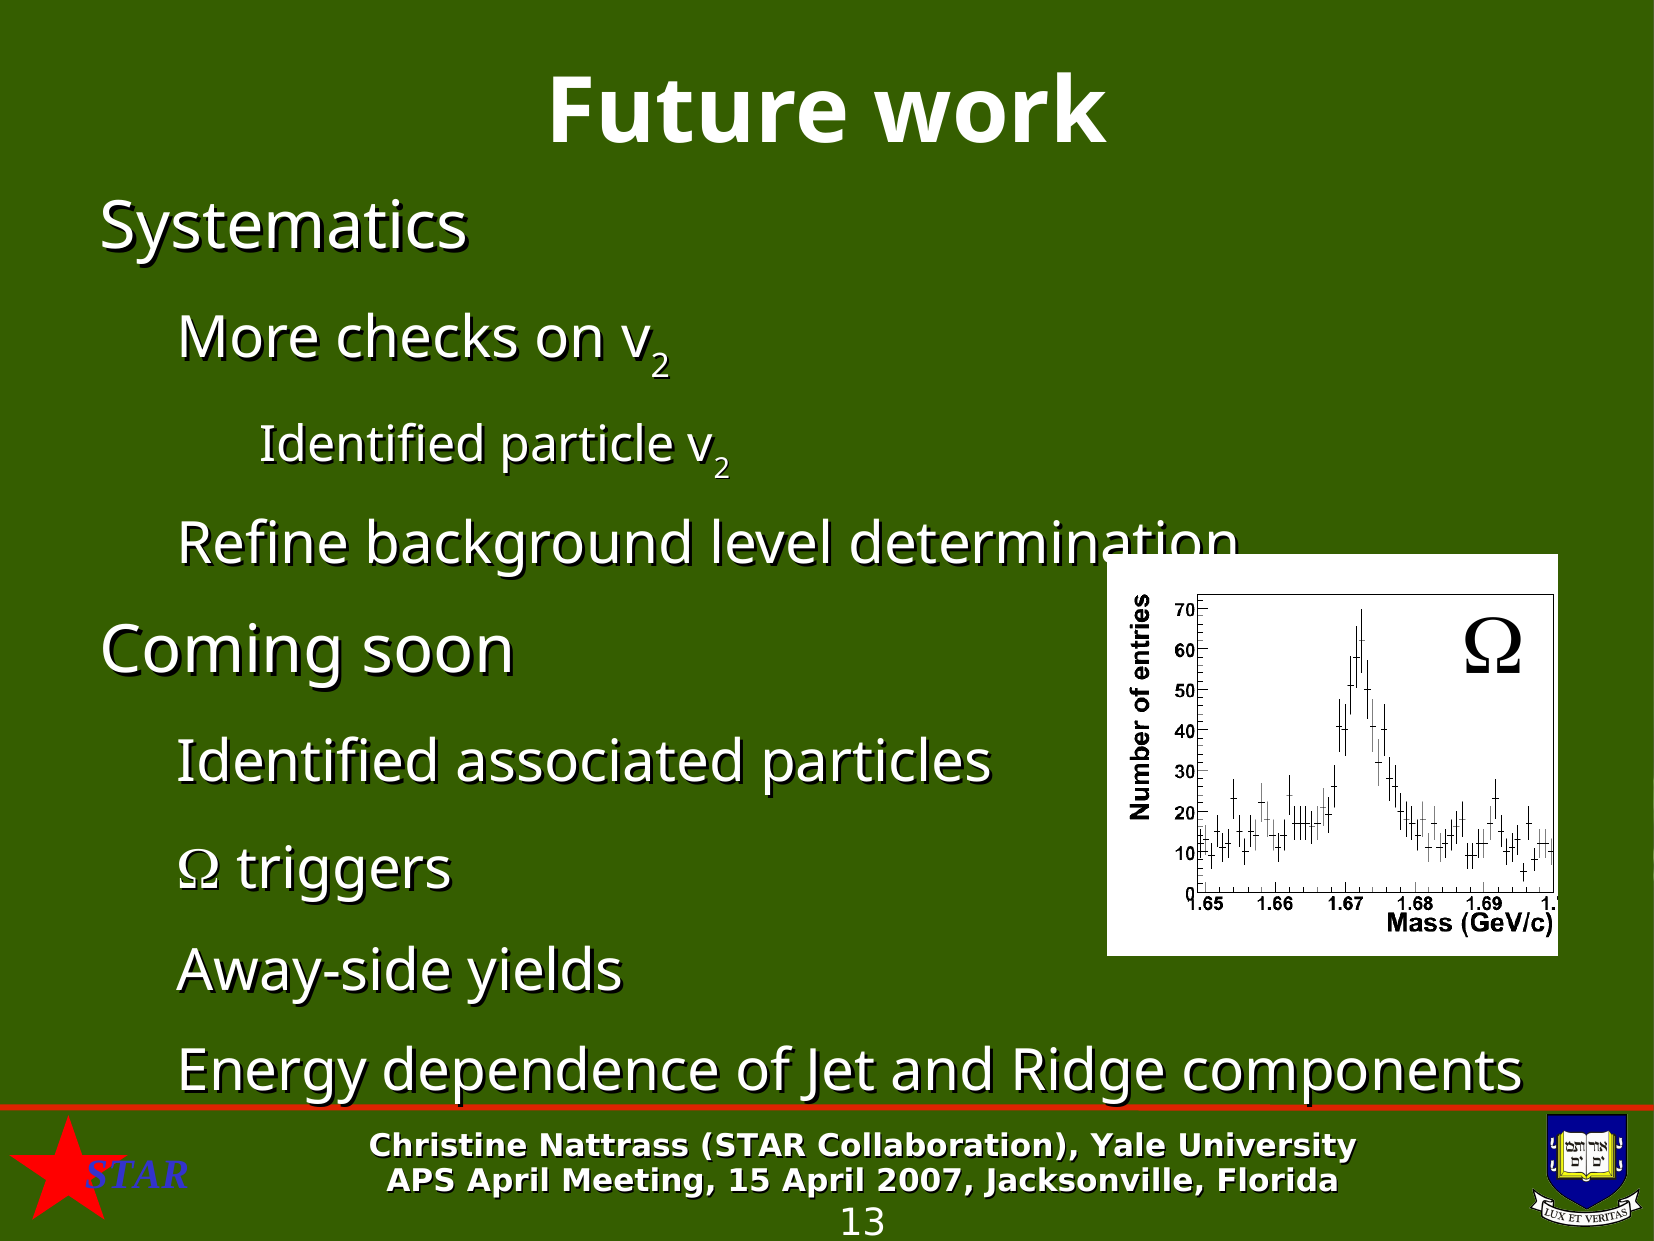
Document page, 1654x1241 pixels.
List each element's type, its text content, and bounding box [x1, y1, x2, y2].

picture [1529, 1114, 1643, 1227]
list Systematics More checks on v2 Identified particle v2 Refine background level determination Coming soon Identified associated particles  triggers Away-side yields Energy dependence of Jet and Ridge components [82, 178, 1571, 1095]
title Future work [82, 2, 1571, 178]
text_box  [1446, 579, 1560, 703]
picture [1107, 554, 1558, 956]
